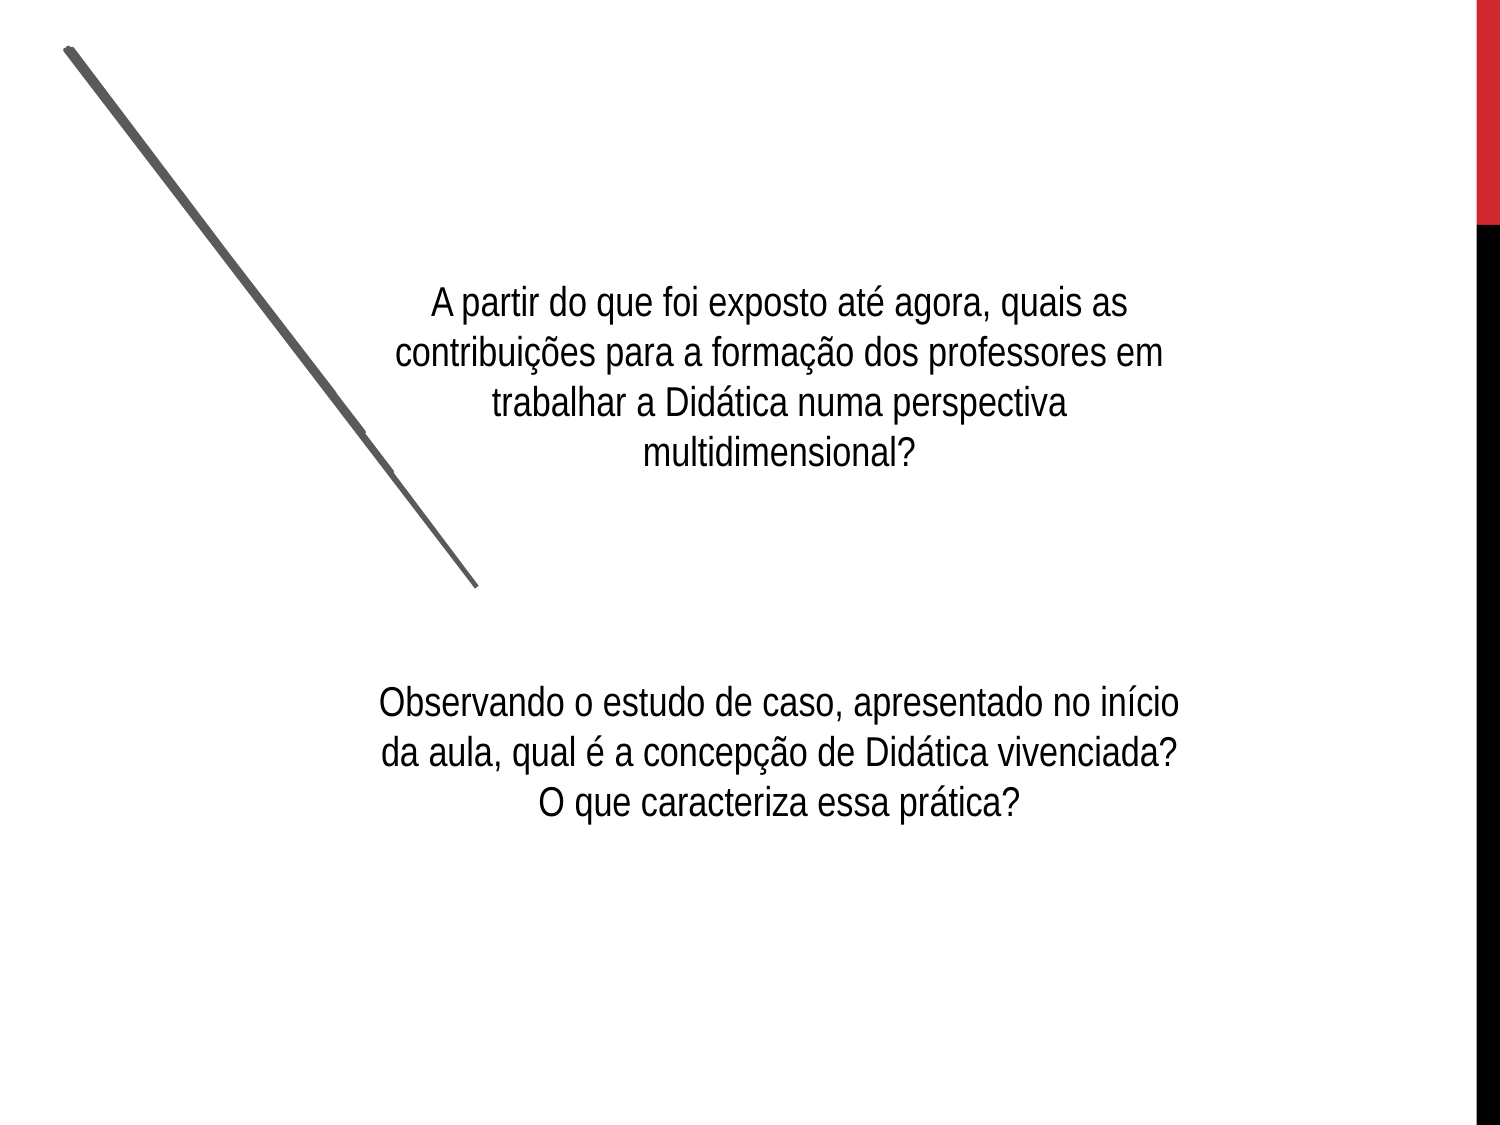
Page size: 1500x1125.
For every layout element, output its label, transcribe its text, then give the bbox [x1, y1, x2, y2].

text_box A partir do que foi exposto até agora, quais as contribuições para a formação dos professores em trabalhar a Didática numa perspectiva multidimensional? Observando o estudo de caso, apresentado no início da aula, qual é a concepção de Didática vivenciada? O que caracteriza essa prática? [348, 267, 1211, 833]
